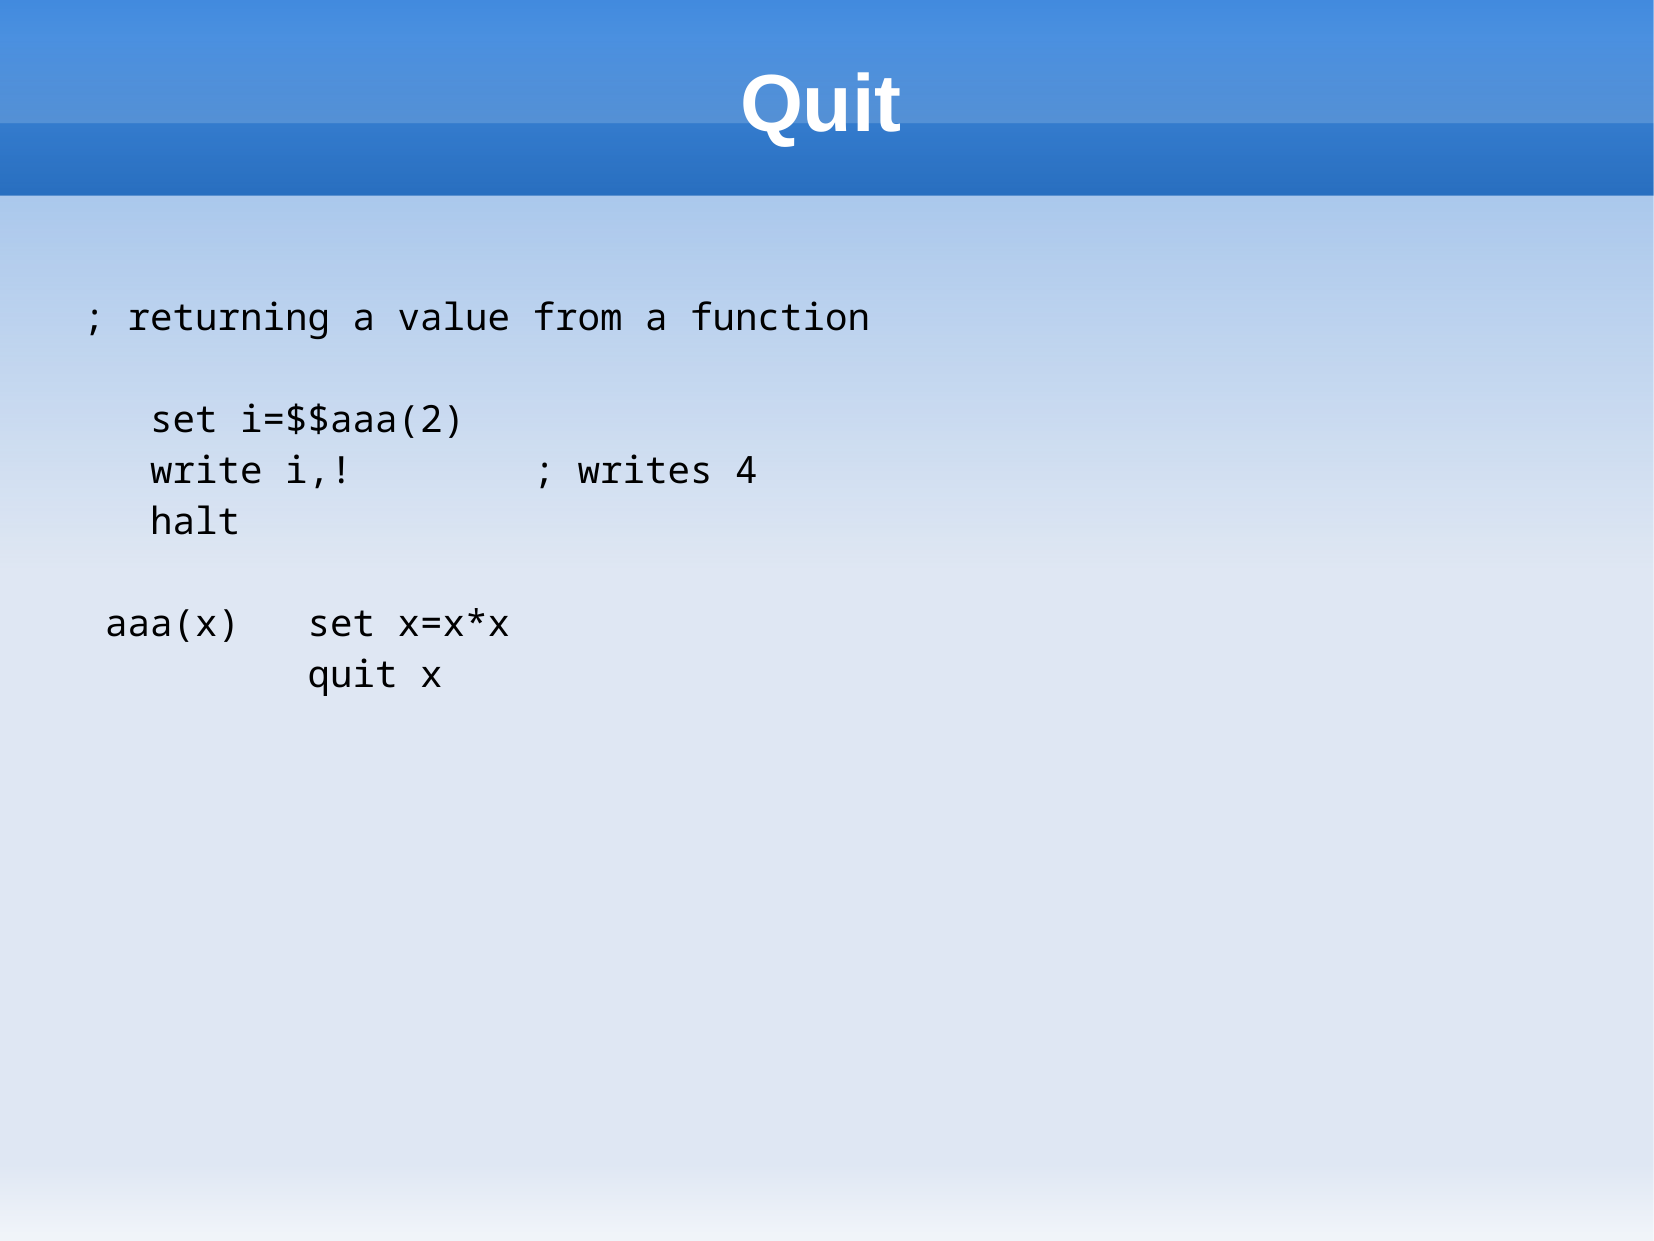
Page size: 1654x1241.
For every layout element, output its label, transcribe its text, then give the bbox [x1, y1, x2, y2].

picture [0, 0, 1654, 1241]
list ; returning a value from a function set i=$$aaa(2) write i,! ; writes 4 halt aaa(x) set x=x*x quit x [82, 290, 1571, 1109]
title Quit [76, 0, 1565, 208]
